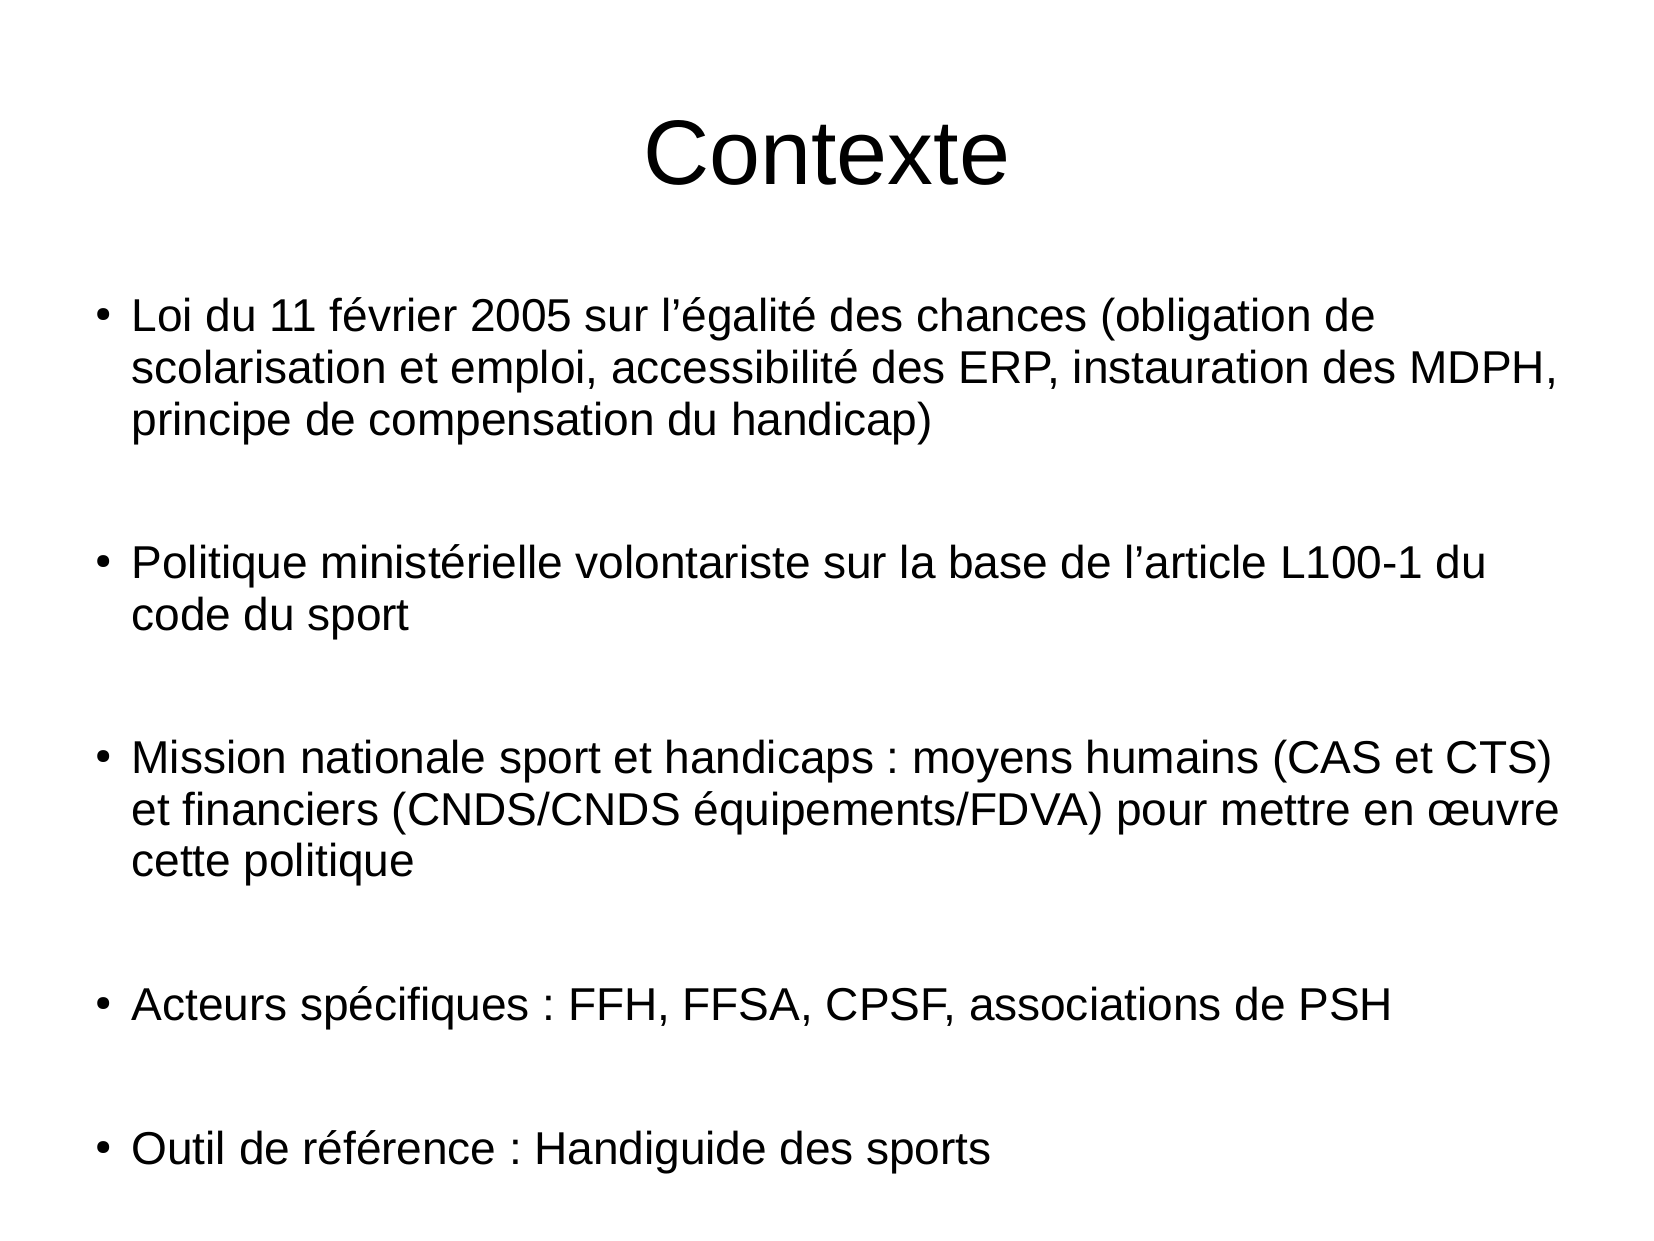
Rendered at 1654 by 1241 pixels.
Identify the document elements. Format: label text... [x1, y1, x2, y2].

list Loi du 11 février 2005 sur l’égalité des chances (obligation de scolarisation et emploi, accessibilité des ERP, instauration des MDPH, principe de compensation du handicap) Politique ministérielle volontariste sur la base de l’article L100-1 du code du sport Mission nationale sport et handicaps : moyens humains (CAS et CTS) et financiers (CNDS/CNDS équipements/FDVA) pour mettre en œuvre cette politique Acteurs spécifiques : FFH, FFSA, CPSF, associations de PSH Outil de référence : Handiguide des sports [82, 290, 1571, 1182]
title Contexte [82, 49, 1571, 257]
